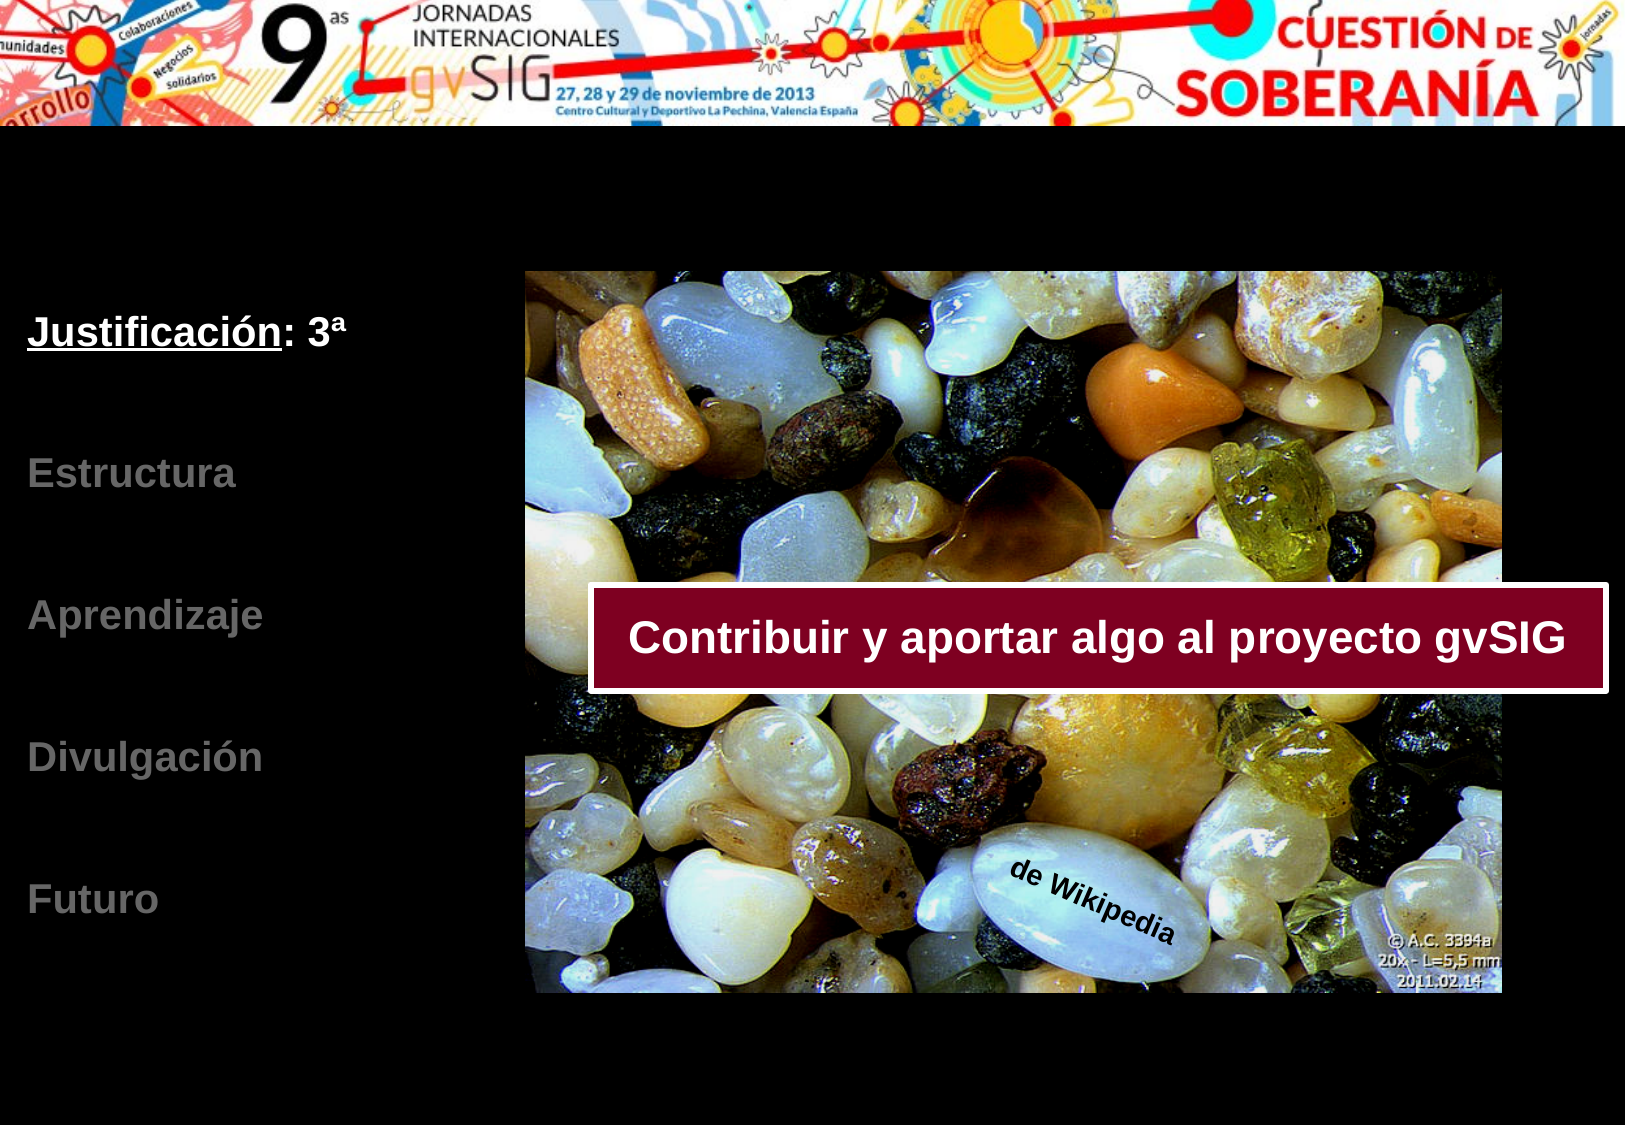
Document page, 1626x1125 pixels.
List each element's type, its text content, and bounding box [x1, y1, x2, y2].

text_box Contribuir y aportar algo al proyecto gvSIG [590, 584, 1607, 691]
picture [0, 0, 1626, 126]
picture [525, 271, 1502, 993]
text_box Justificación: 3ª Estructura Aprendizaje Divulgación Futuro [12, 296, 402, 929]
text_box de Wikipedia [983, 837, 1214, 985]
